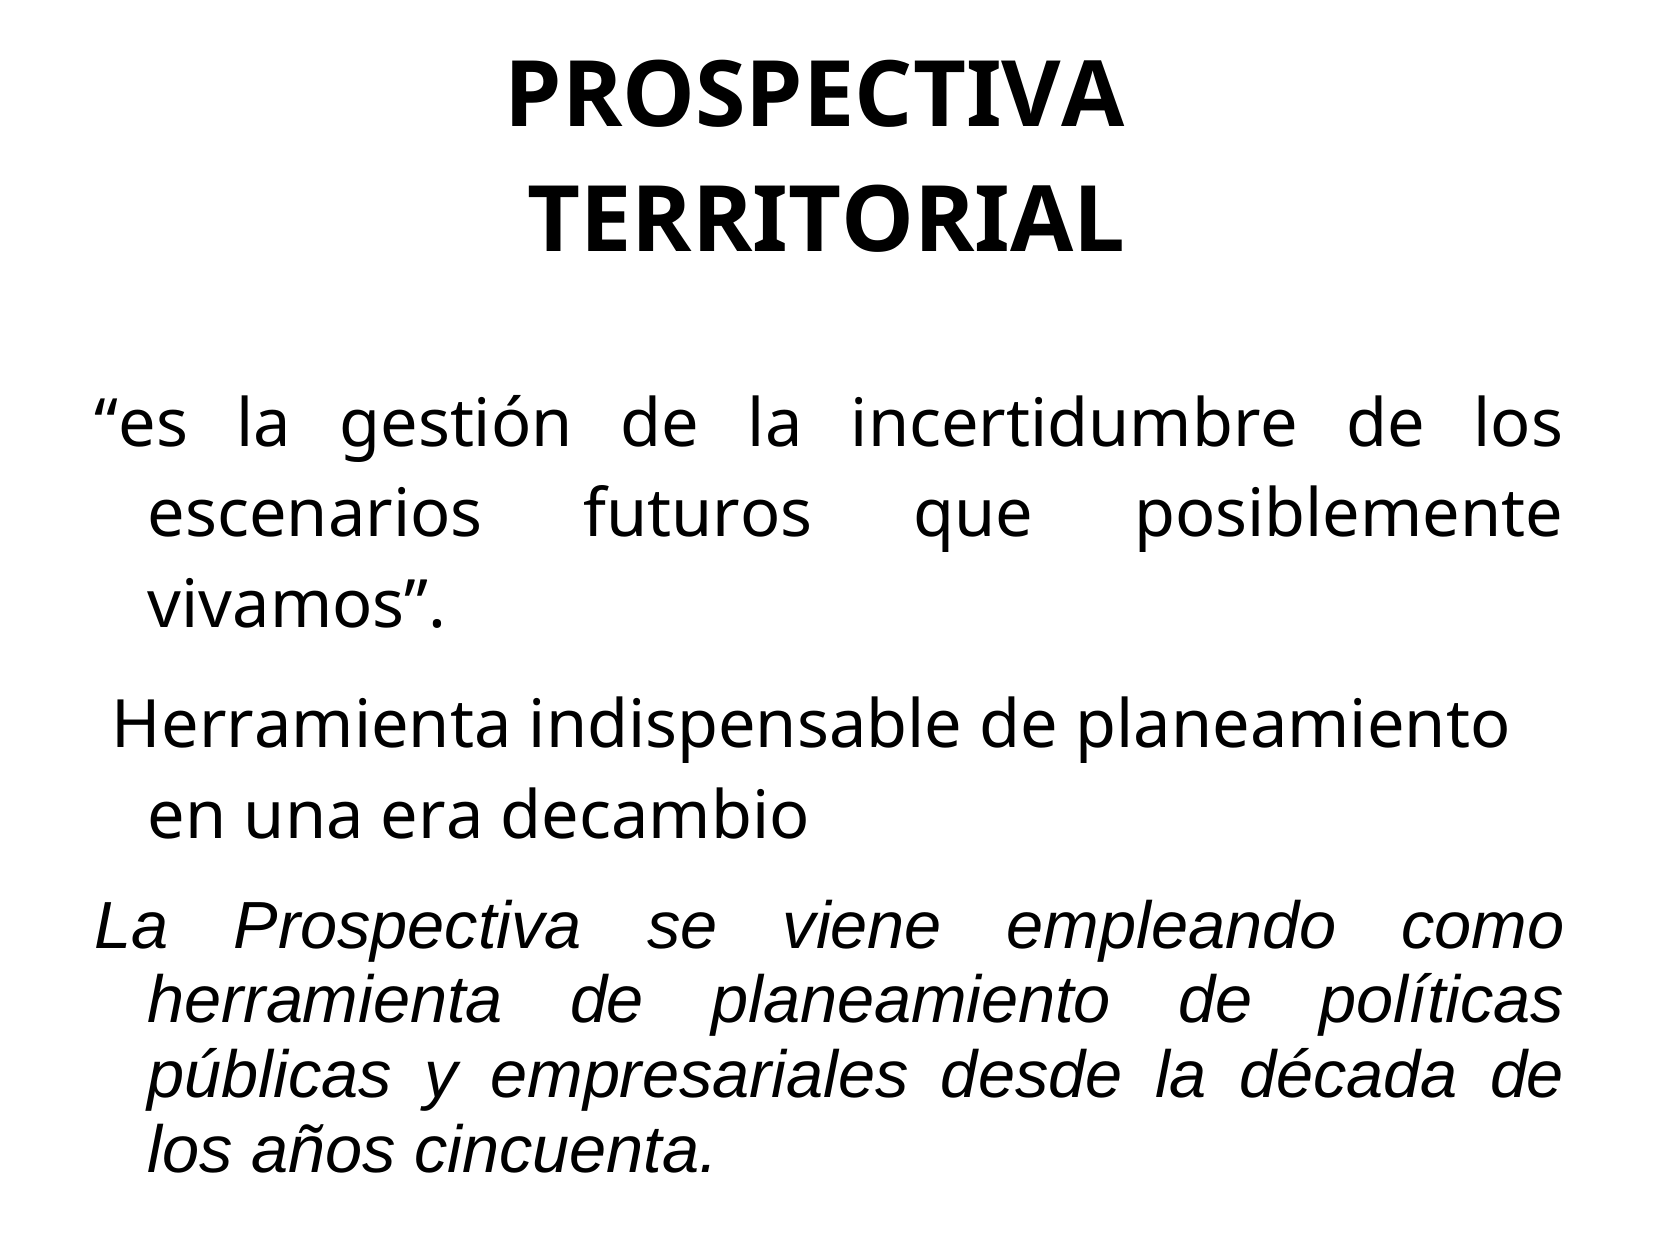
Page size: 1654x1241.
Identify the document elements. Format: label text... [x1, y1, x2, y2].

title PROSPECTIVA TERRITORIAL [82, 25, 1571, 281]
list “es la gestión de la incertidumbre de los escenarios futuros que posiblemente vivamos”. Herramienta indispensable de planeamiento en una era decambio La Prospectiva se viene empleando como herramienta de planeamiento de políticas públicas y empresariales desde la década de los años cincuenta. [76, 374, 1565, 1199]
